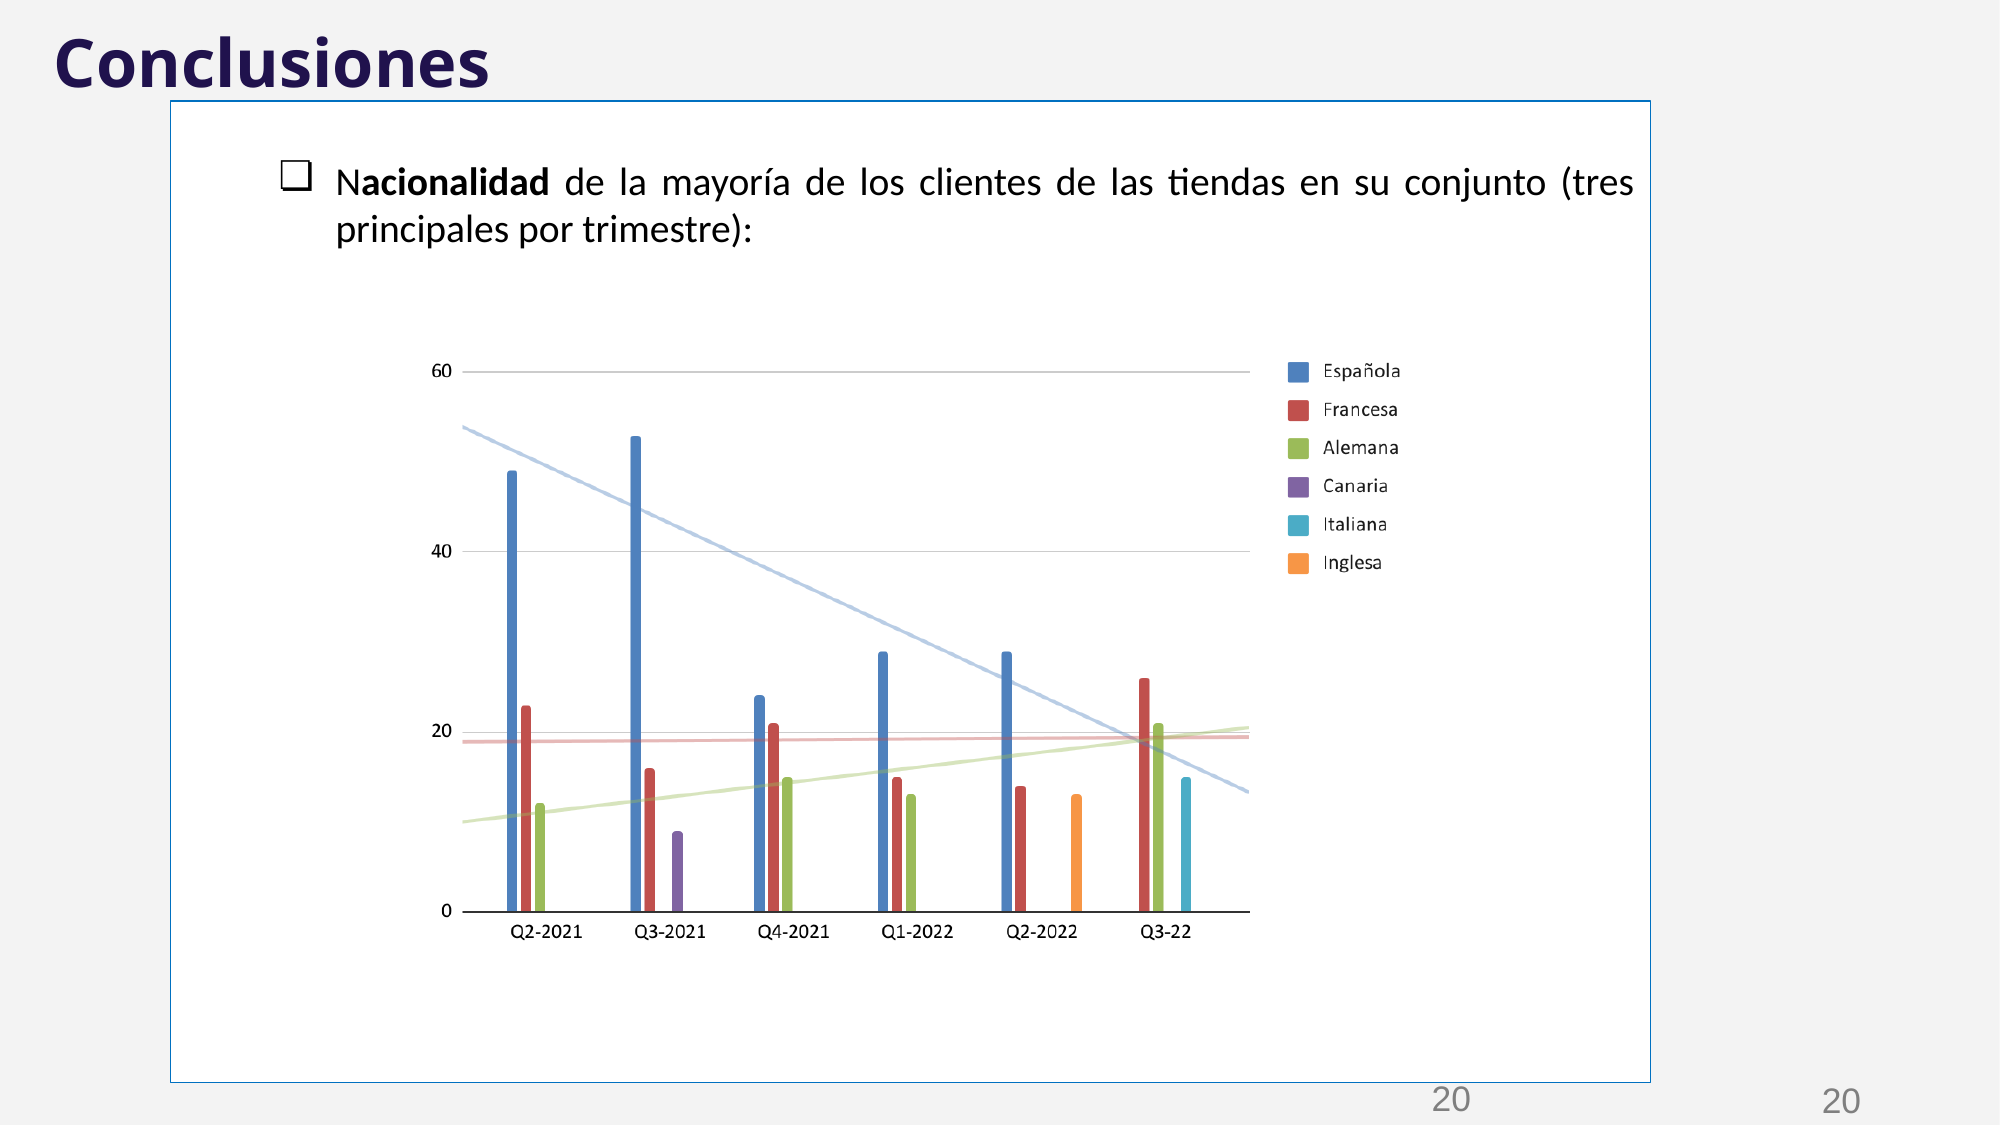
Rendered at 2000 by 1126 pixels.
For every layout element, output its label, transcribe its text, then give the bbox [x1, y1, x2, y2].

text_box Nacionalidad de la mayoría de los clientes de las tiendas en su conjunto (tres principales por trimestre): [170, 100, 1651, 1083]
text_box Conclusiones [53, 0, 1946, 124]
text_box <number> [1413, 1067, 1881, 1126]
picture [388, 329, 1433, 975]
